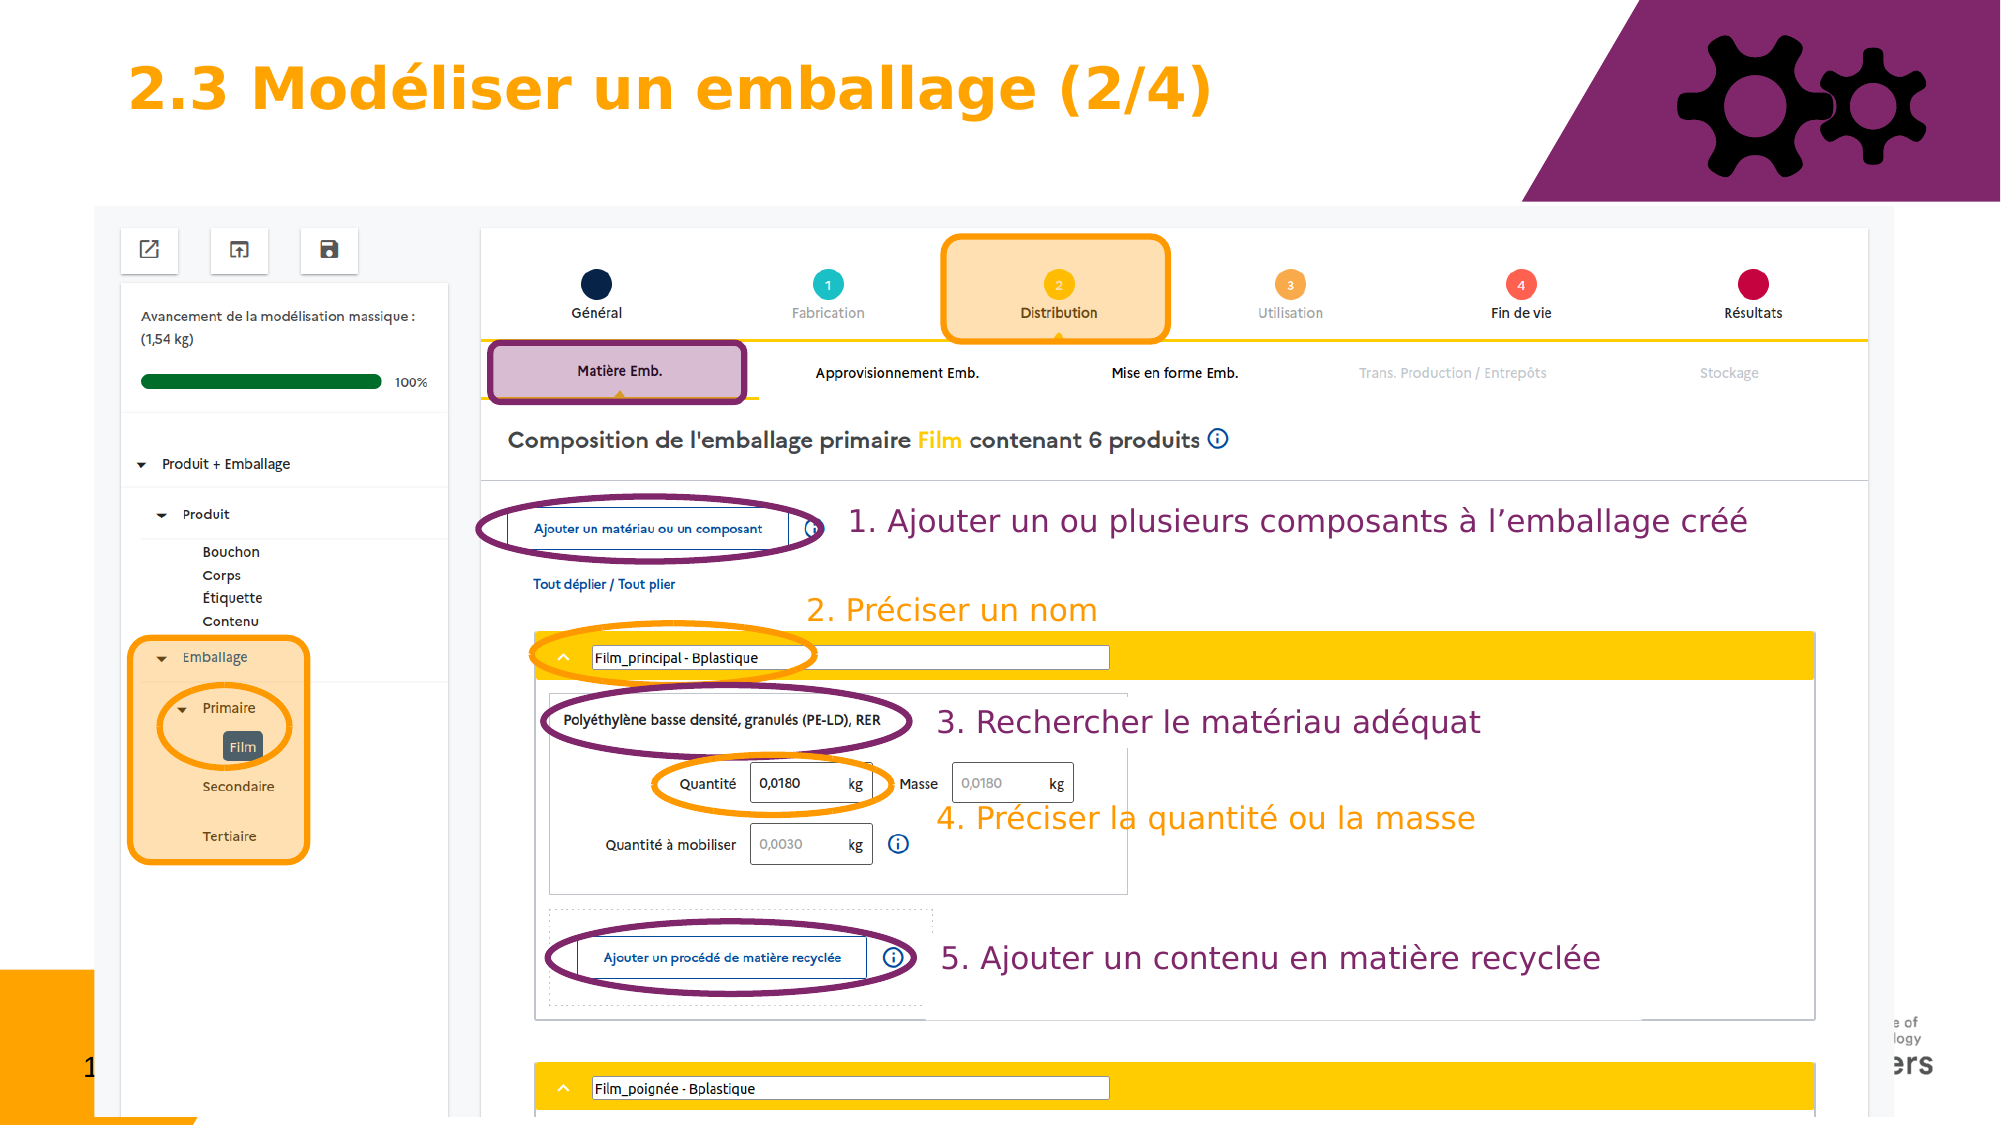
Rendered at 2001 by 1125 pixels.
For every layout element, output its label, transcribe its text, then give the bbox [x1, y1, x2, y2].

text_box 4. Préciser la quantité ou la masse [921, 792, 1524, 852]
text_box [943, 236, 1168, 342]
picture [1677, 35, 1927, 178]
text_box [130, 637, 308, 863]
text_box 5. Ajouter un contenu en matière recyclée [925, 933, 1642, 1021]
text_box 1. Ajouter un ou plusieurs composants à l’emballage créé [832, 496, 1808, 548]
text_box [490, 342, 745, 402]
title 2.3 Modéliser un emballage (2/4) [112, 51, 1512, 166]
picture [94, 206, 1952, 1117]
text_box 3. Rechercher le matériau adéquat [921, 696, 1524, 748]
text_box 2. Préciser un nom [791, 584, 1369, 644]
